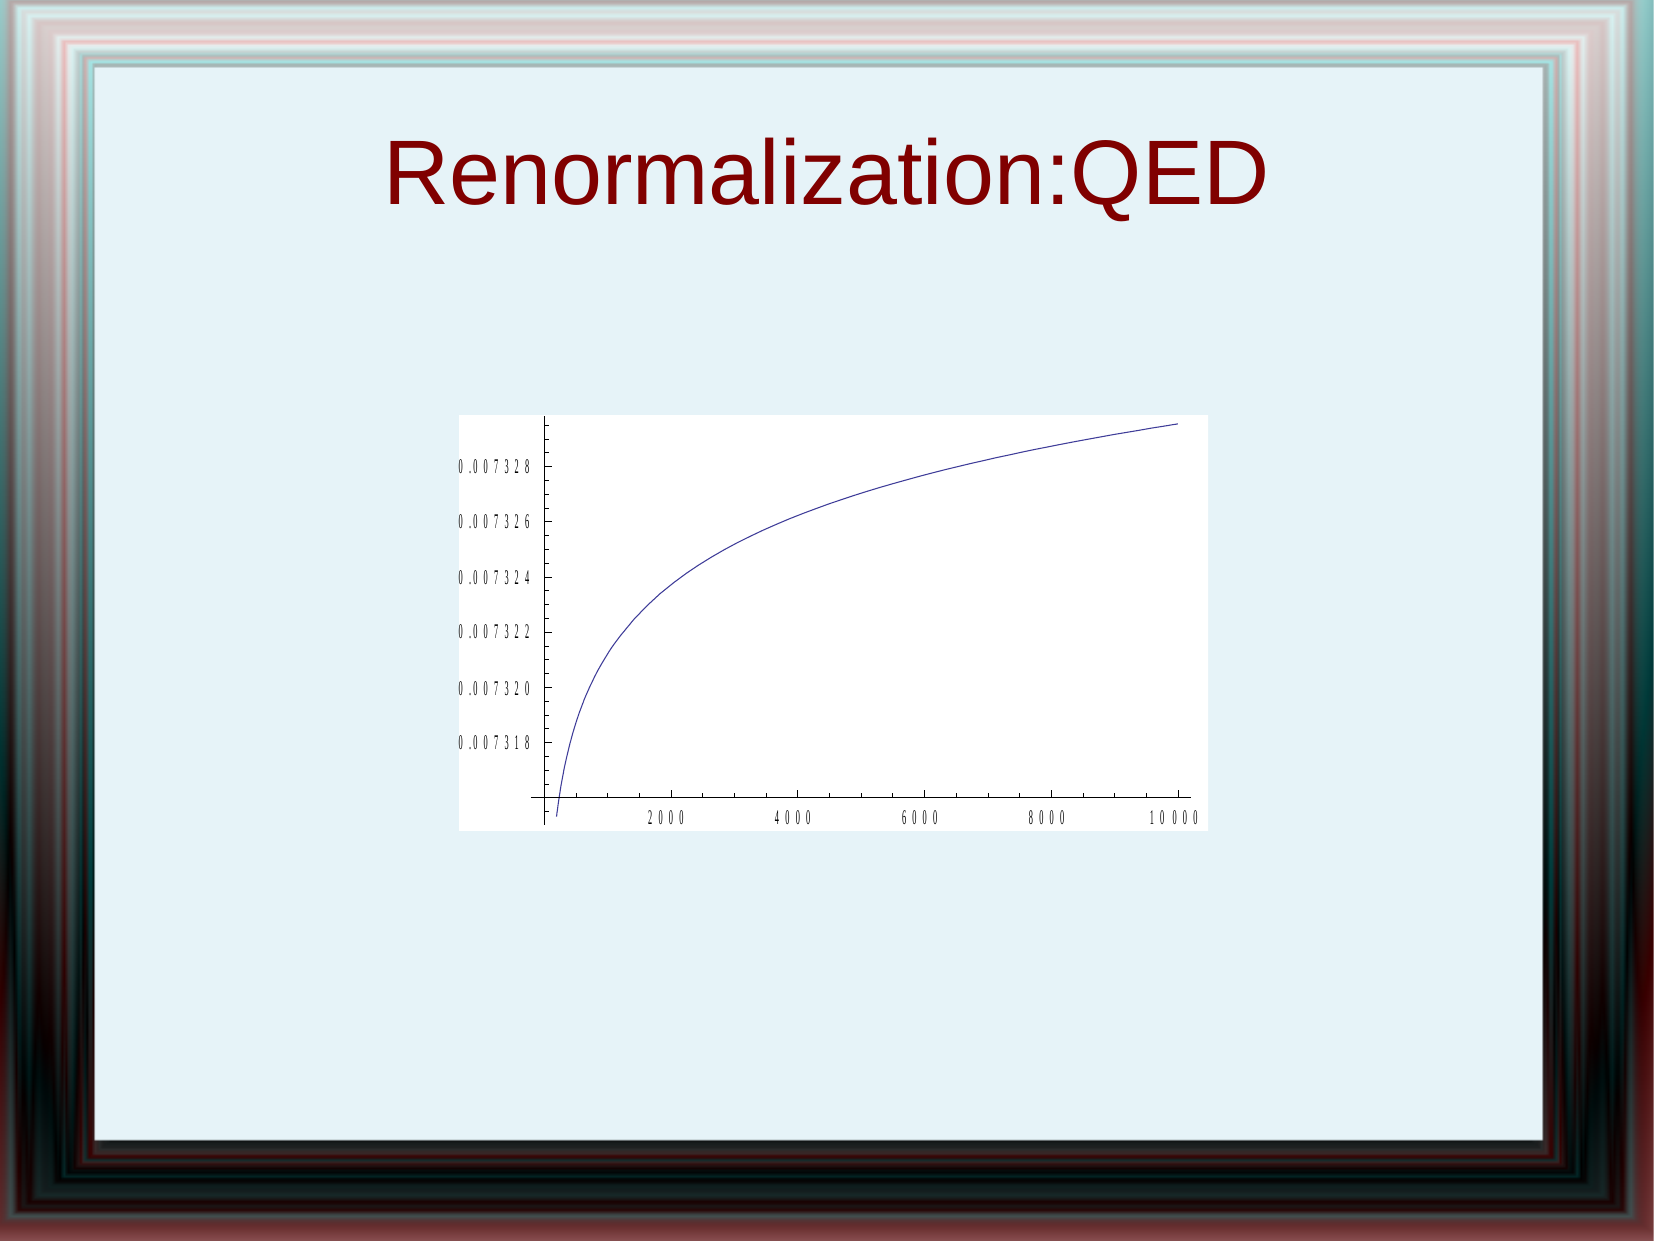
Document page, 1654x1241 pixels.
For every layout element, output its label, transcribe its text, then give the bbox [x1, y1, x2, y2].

title Renormalization:QED [118, 88, 1536, 257]
picture [0, 0, 1654, 1241]
